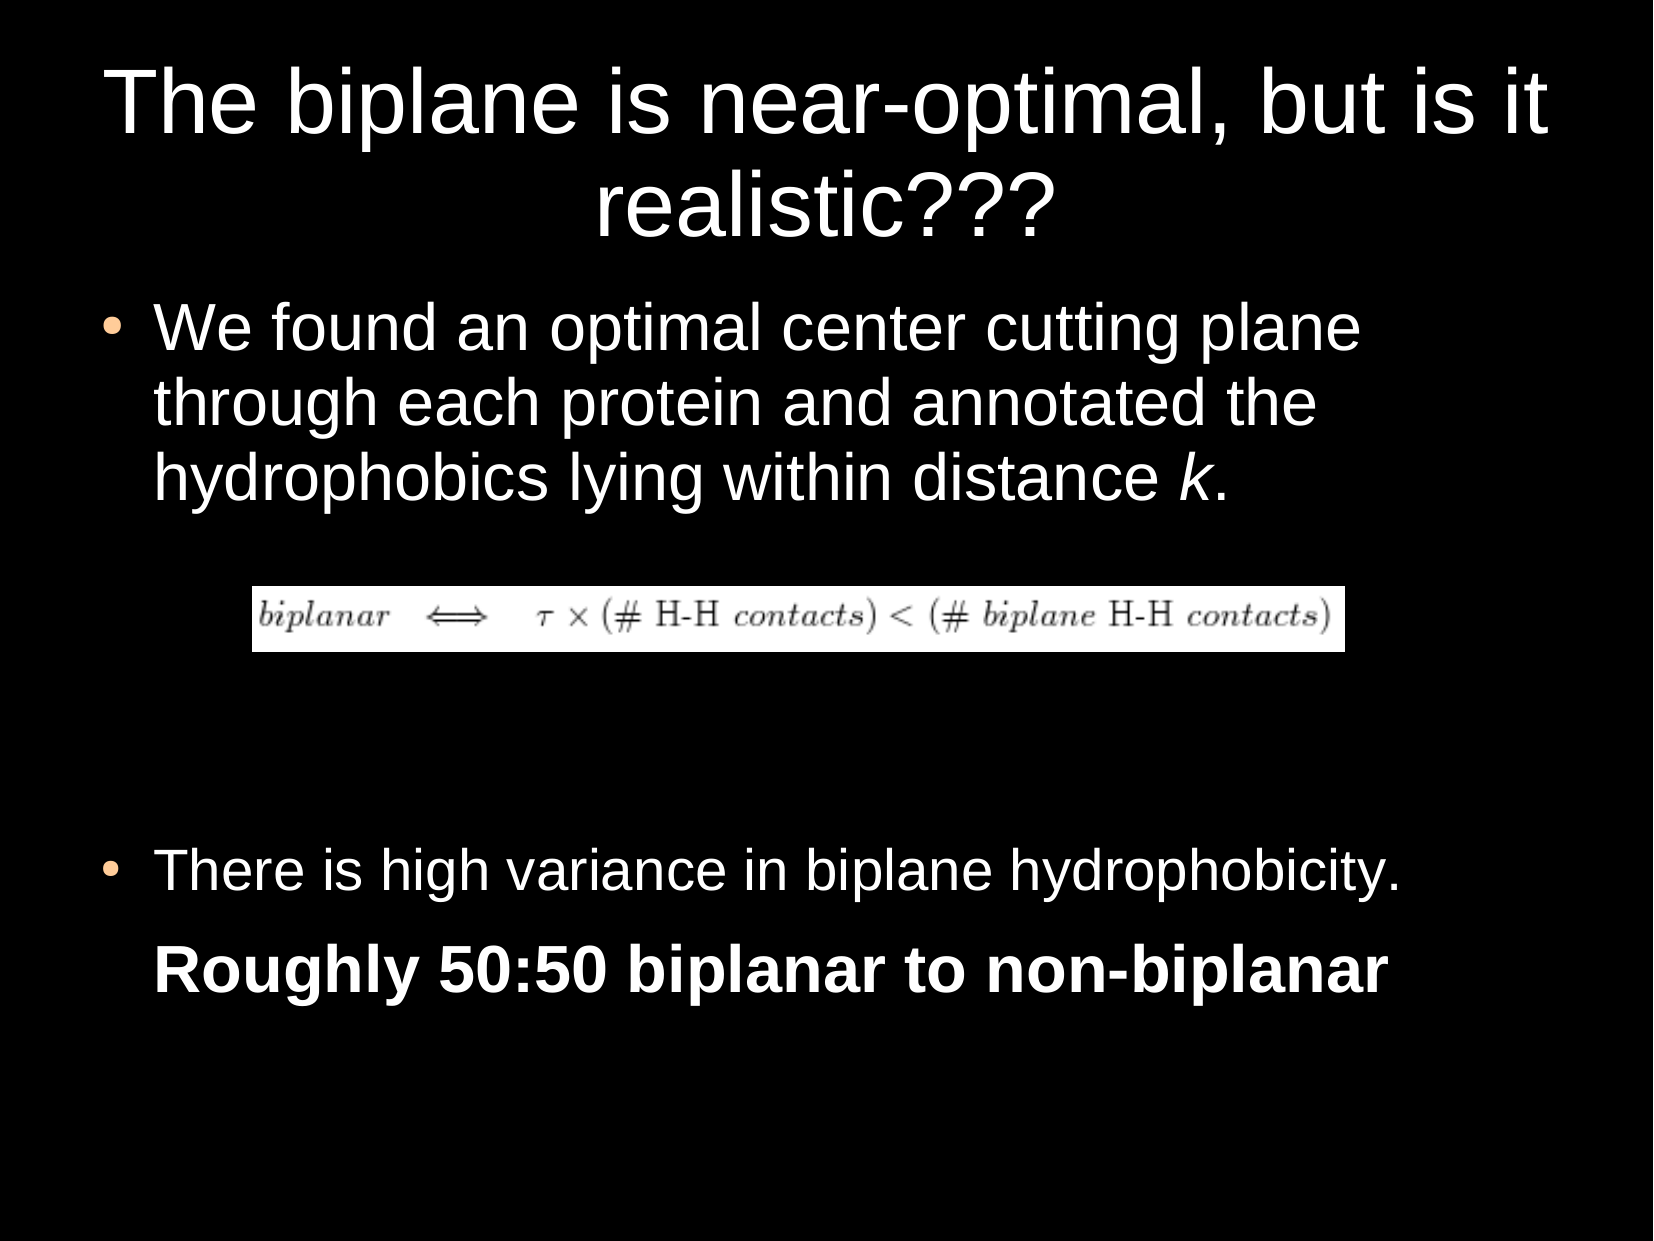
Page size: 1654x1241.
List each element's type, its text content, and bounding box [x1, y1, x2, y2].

title The biplane is near-optimal, but is it realistic??? [82, 50, 1571, 256]
picture [252, 586, 1345, 652]
list We found an optimal center cutting plane through each protein and annotated the hydrophobics lying within distance k. There is high variance in biplane hydrophobicity. Roughly 50:50 biplanar to non-biplanar [82, 290, 1571, 1095]
